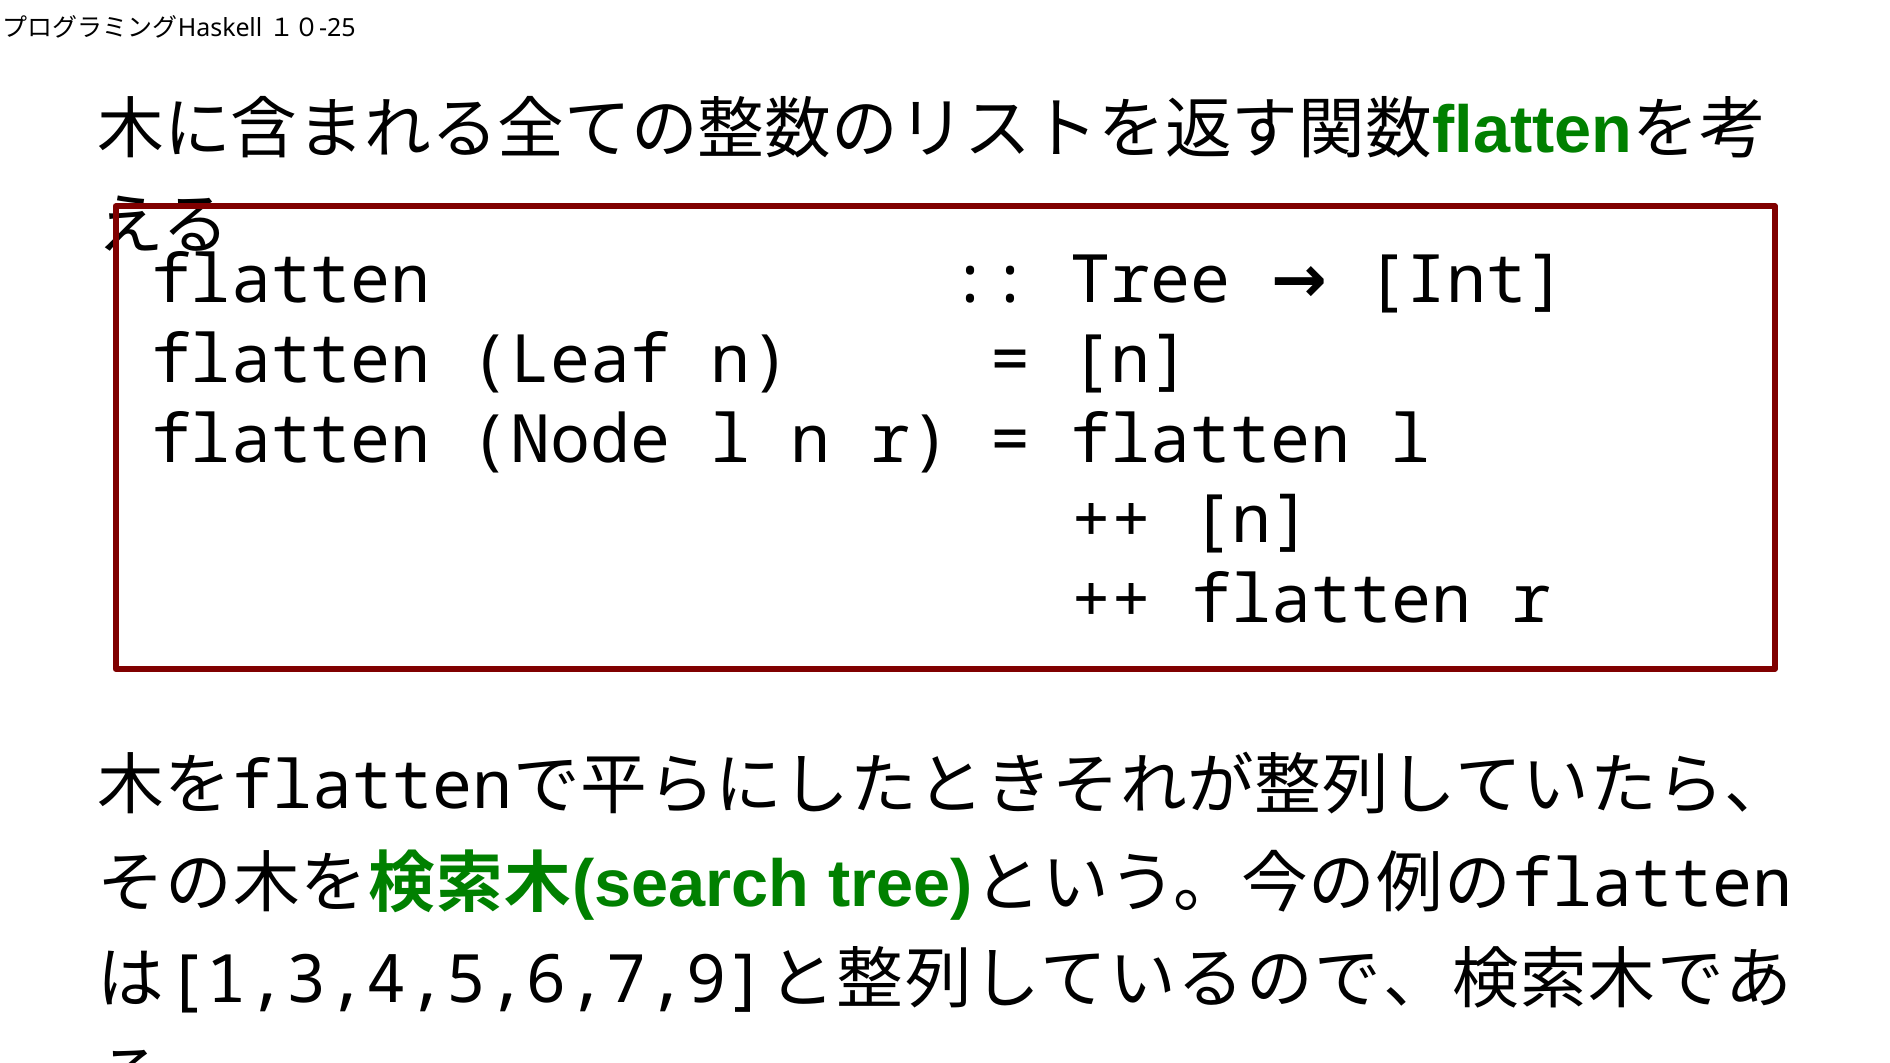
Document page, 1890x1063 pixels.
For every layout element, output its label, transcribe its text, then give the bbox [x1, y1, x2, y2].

text_box flatten :: Tree → [Int] flatten (Leaf n) = [n] flatten (Node l n r) = flatten l ++ [n] ++ flatten r [115, 206, 1775, 669]
list 木に含まれる全ての整数のリストを返す関数flattenを考える [94, 71, 1796, 153]
list 木をflattenで平らにしたときそれが整列していたら、その木を検索木(search tree)という。今の例のflattenは[1,3,4,5,6,7,9]と整列しているので、検索木である。 [94, 728, 1796, 970]
